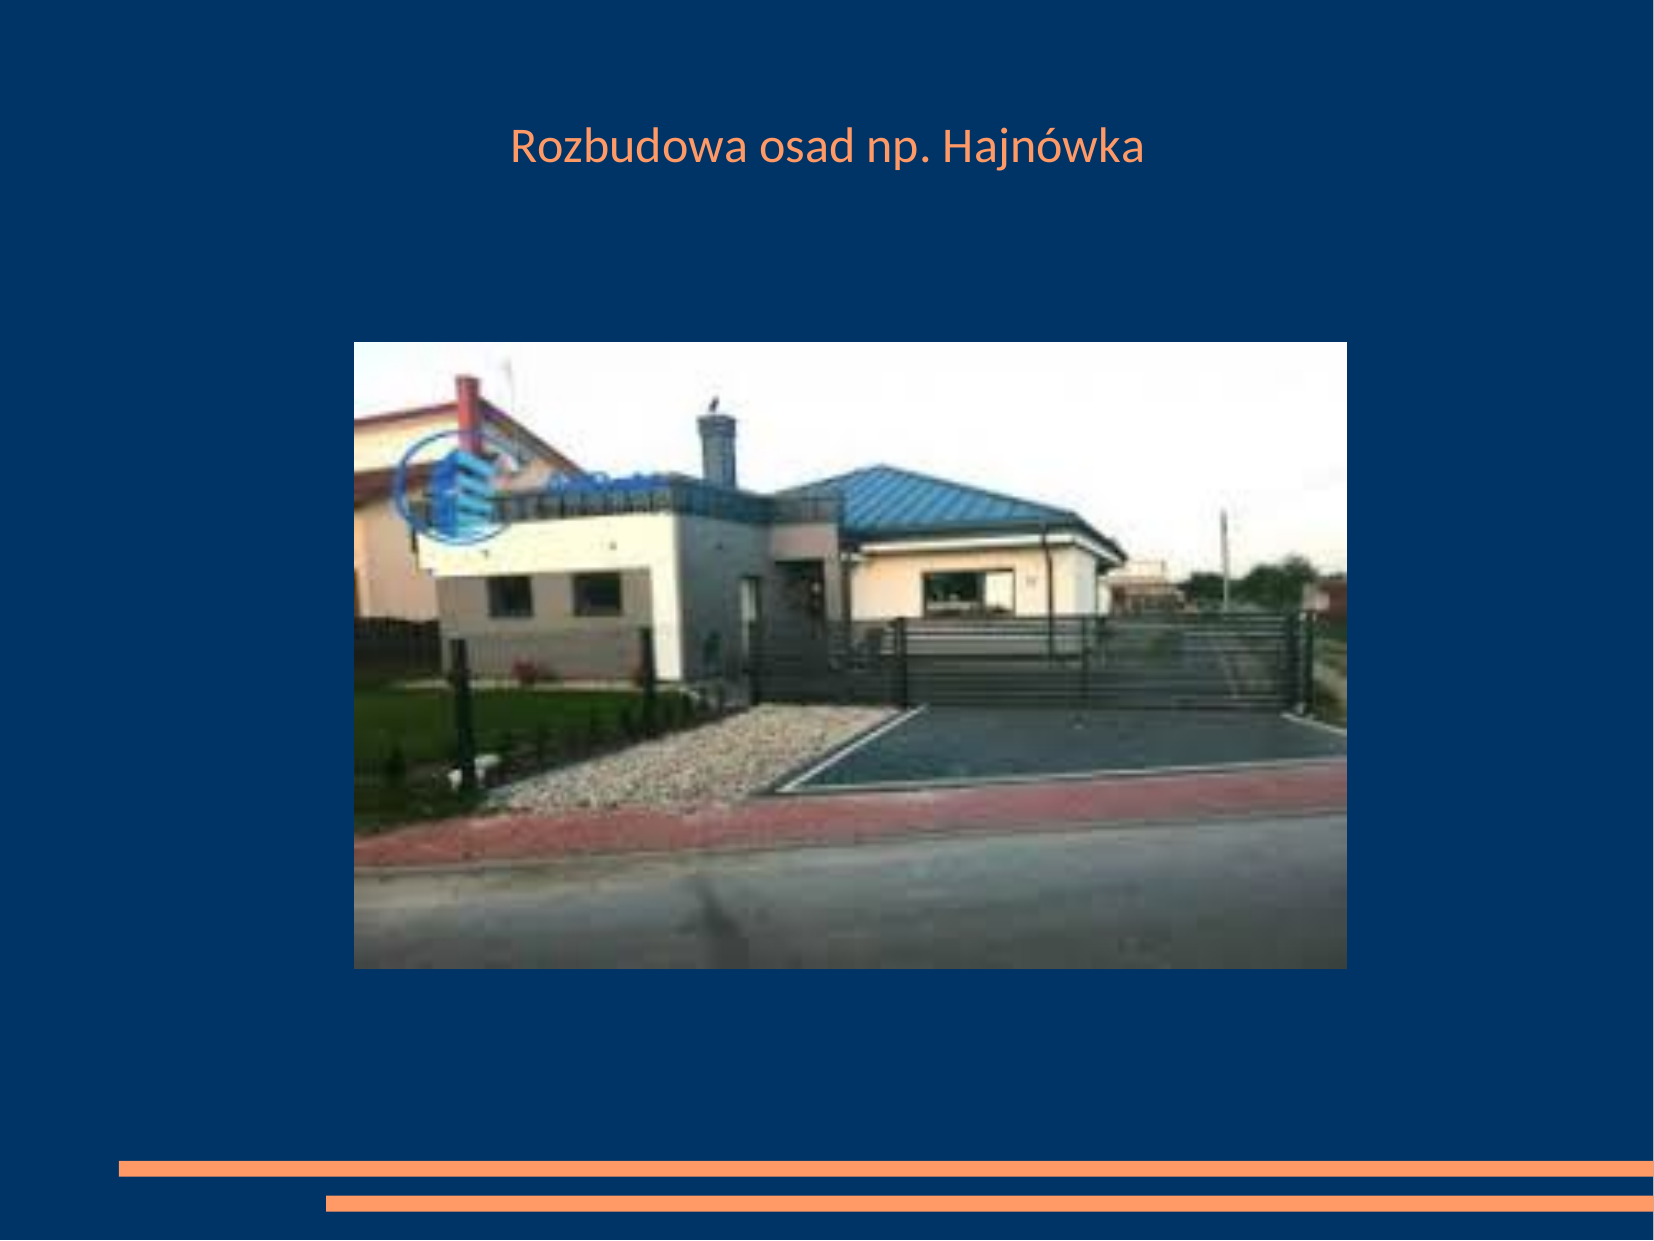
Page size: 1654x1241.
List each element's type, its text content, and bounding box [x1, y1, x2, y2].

title Rozbudowa osad np. Hajnówka [121, 46, 1534, 254]
picture [354, 342, 1347, 969]
